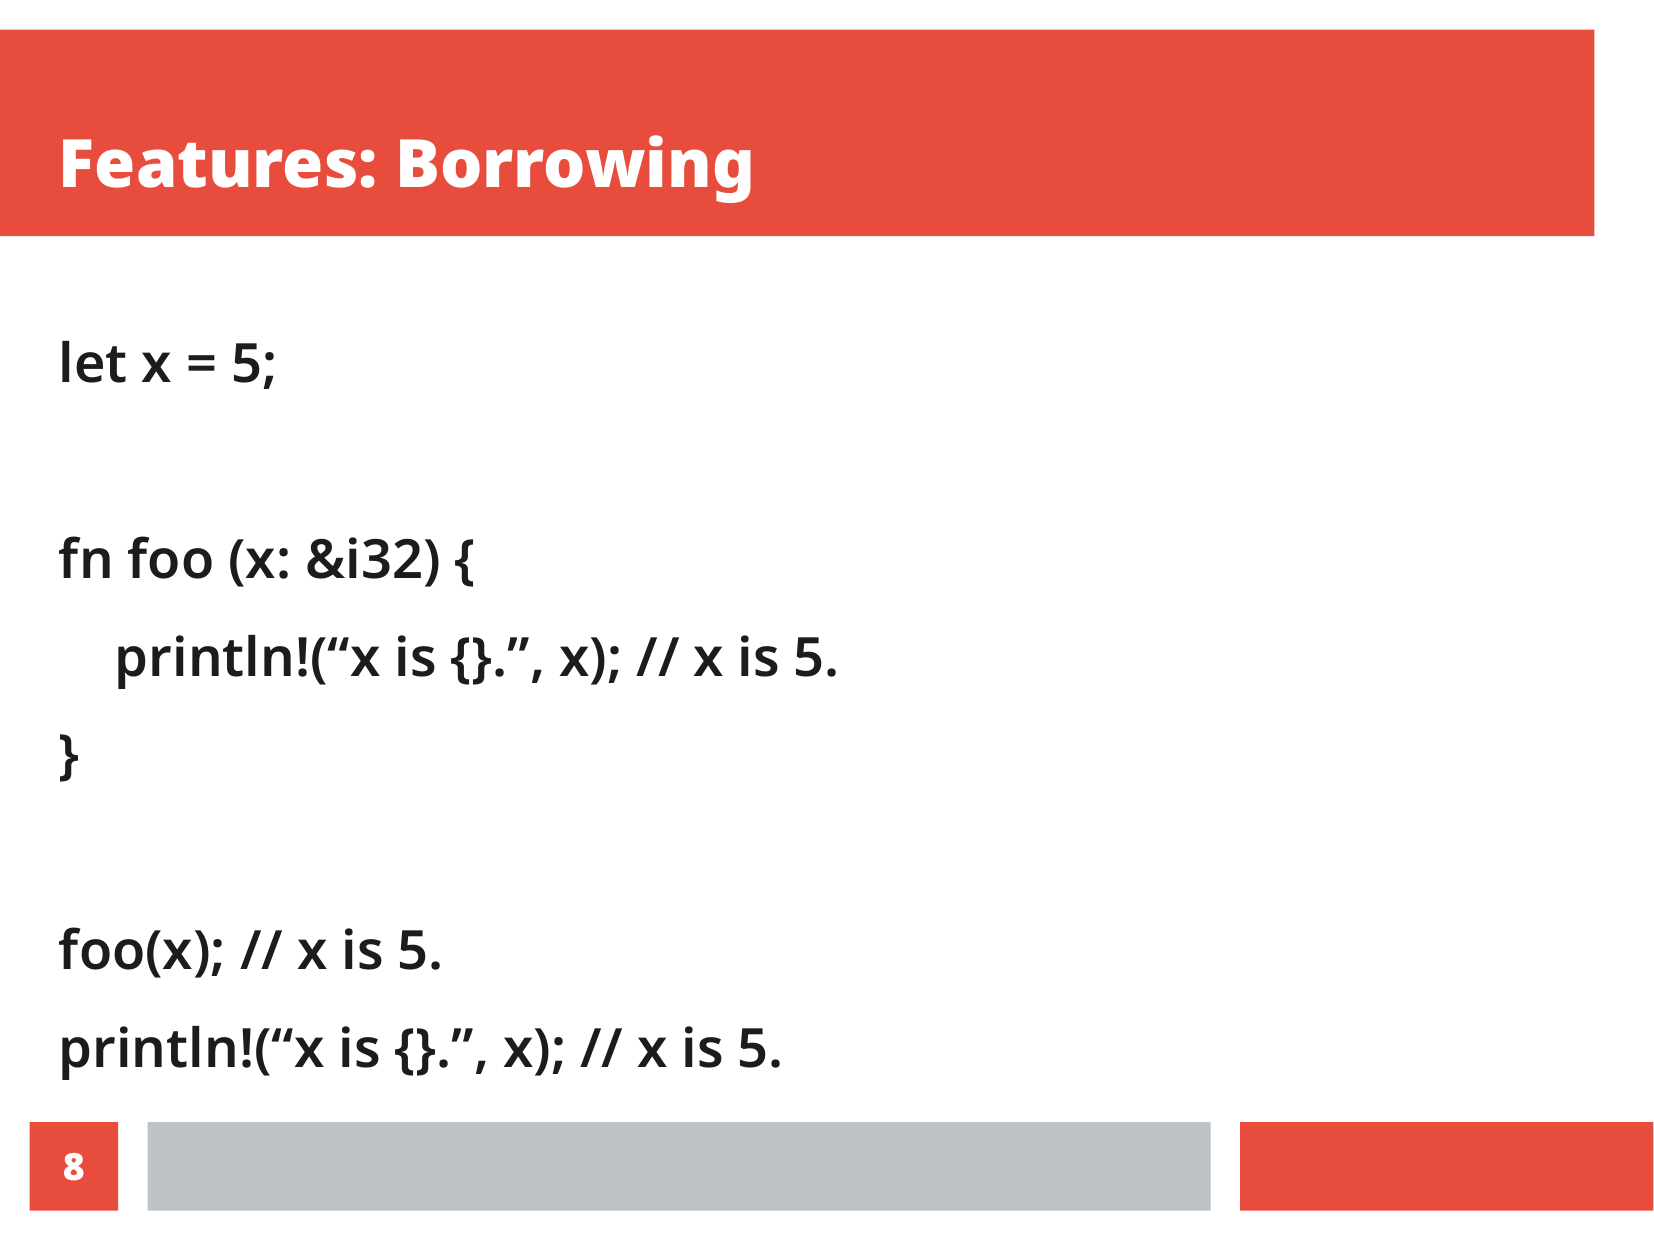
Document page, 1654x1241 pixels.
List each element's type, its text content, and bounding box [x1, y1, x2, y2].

list let x = 5; fn foo (x: &i32) { println!(“x is {}.”, x); // x is 5. } foo(x); // x is 5. println!(“x is {}.”, x); // x is 5. [59, 324, 1565, 1093]
title Features: Borrowing [59, 59, 1595, 207]
